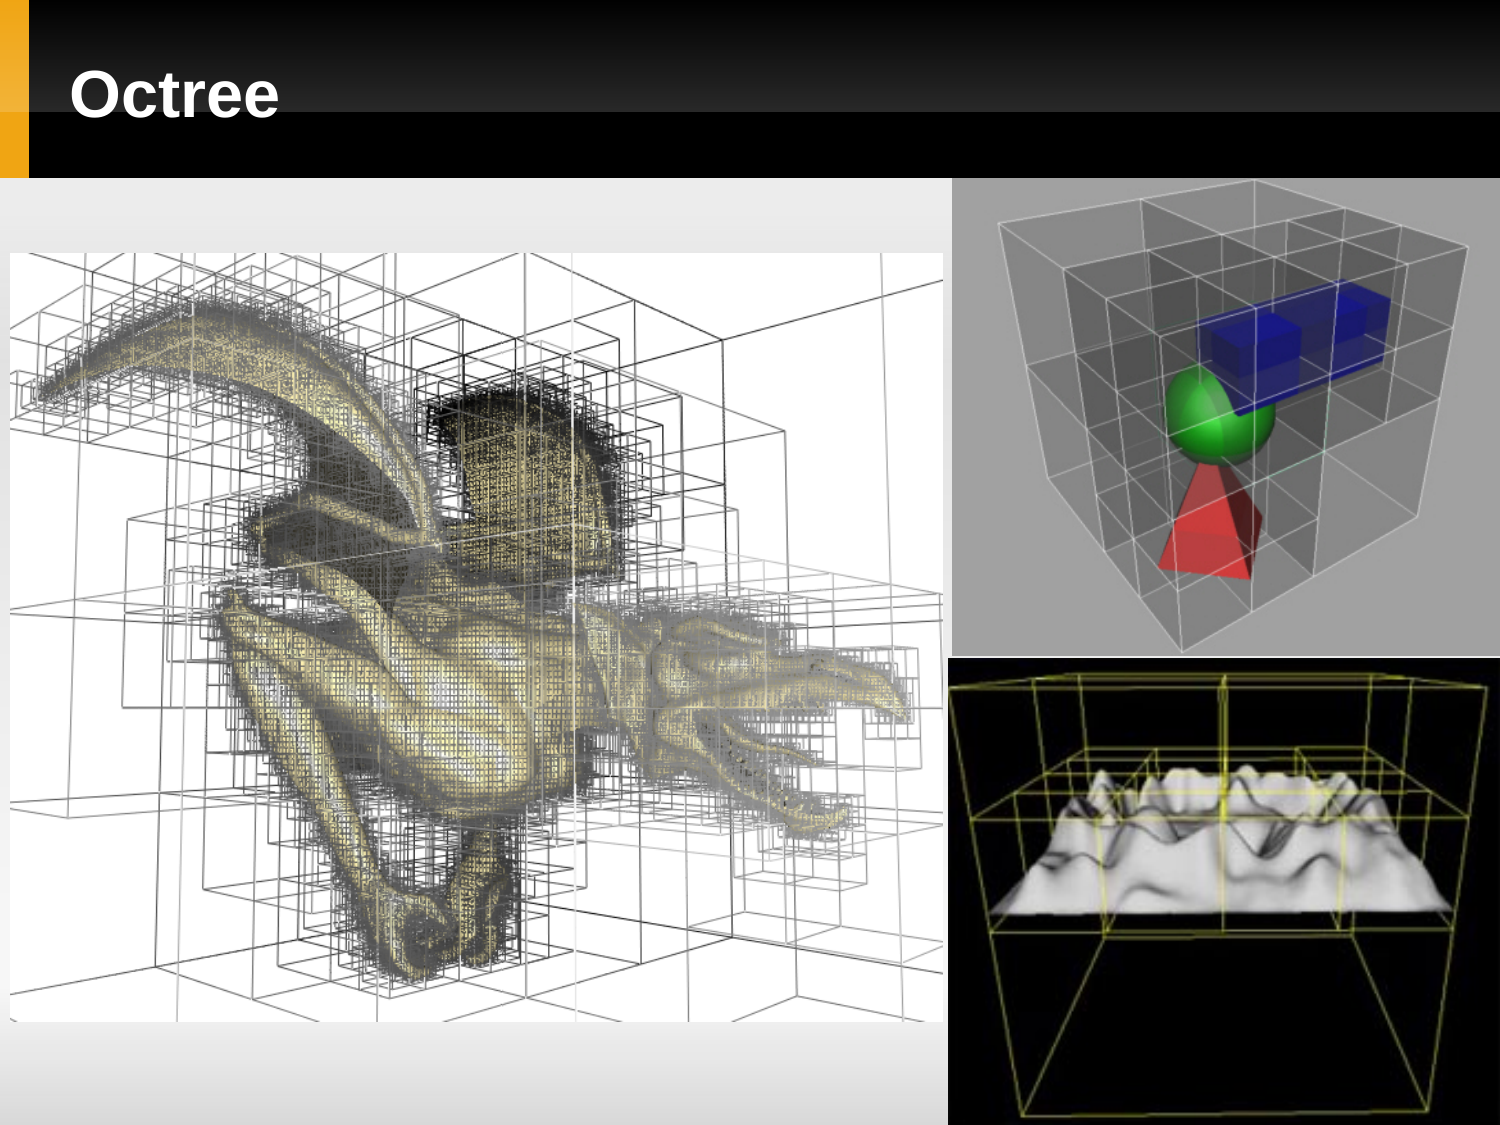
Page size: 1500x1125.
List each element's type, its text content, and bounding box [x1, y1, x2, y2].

picture [0, 0, 1500, 1125]
title Octree [69, 0, 1420, 188]
